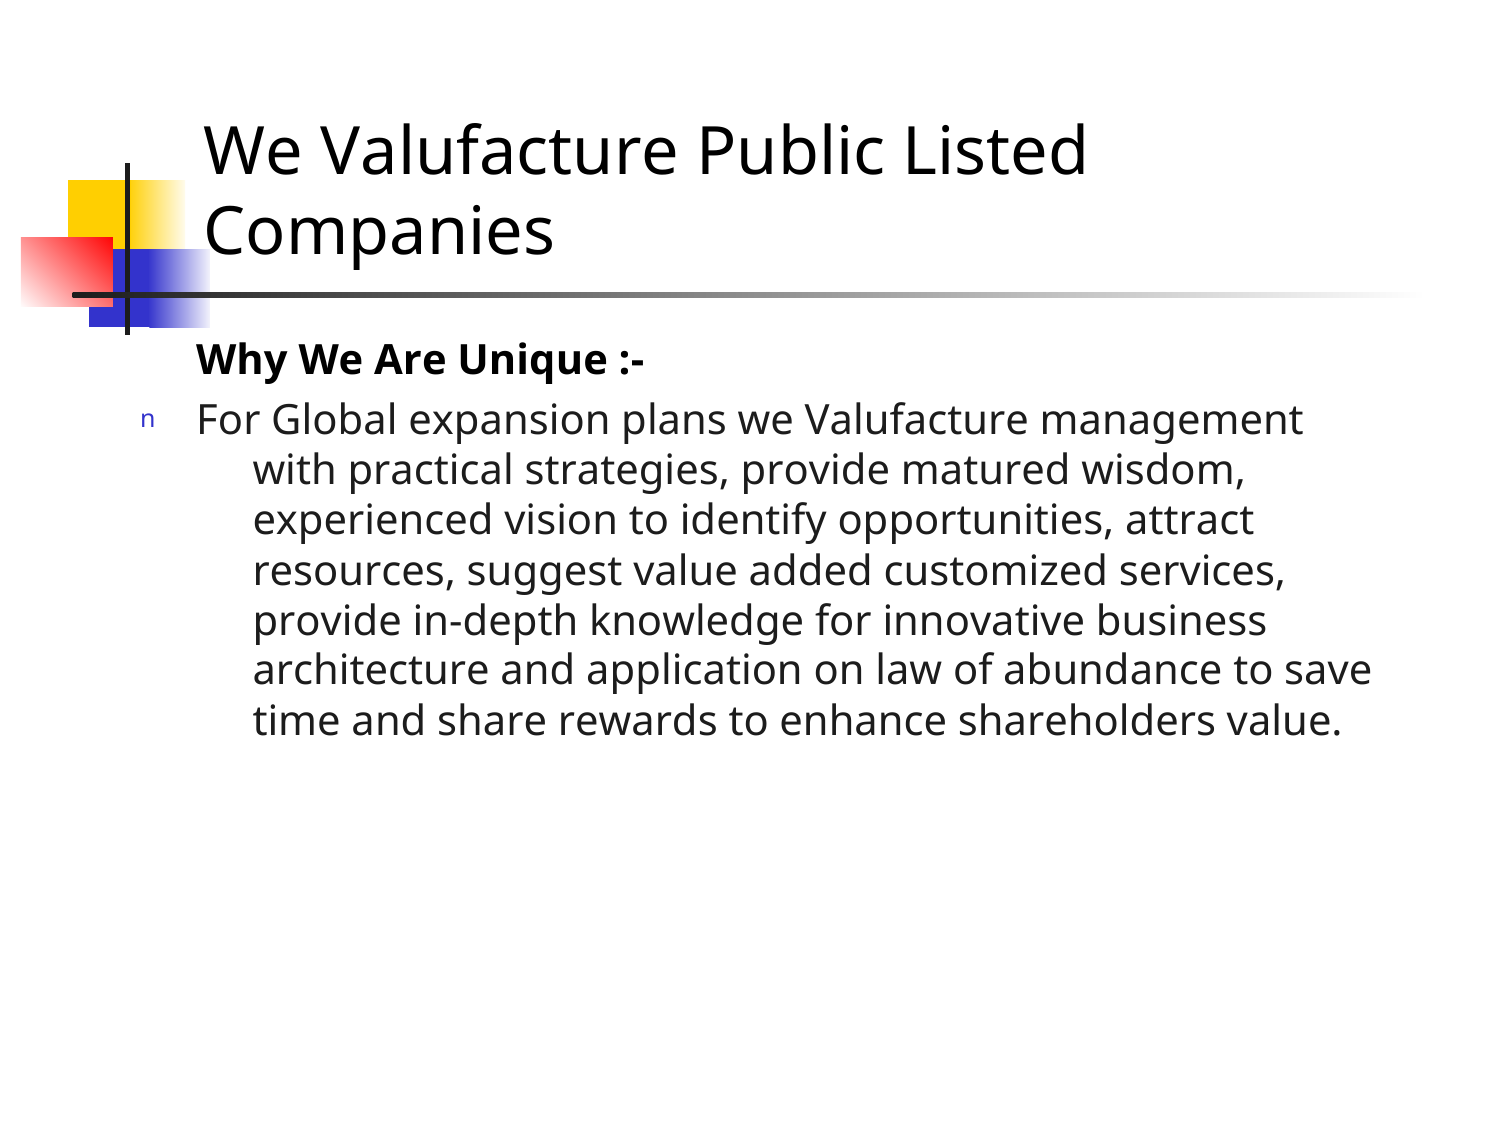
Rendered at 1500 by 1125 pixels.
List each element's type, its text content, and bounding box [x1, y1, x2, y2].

list Why We Are Unique :- For Global expansion plans we Valufacture management with practical strategies, provide matured wisdom, experienced vision to identify opportunities, attract resources, suggest value added customized services, provide in-depth knowledge for innovative business architecture and application on law of abundance to save time and share rewards to enhance shareholders value. [125, 324, 1401, 1000]
title We Valufacture Public Listed Companies [188, 35, 1468, 275]
